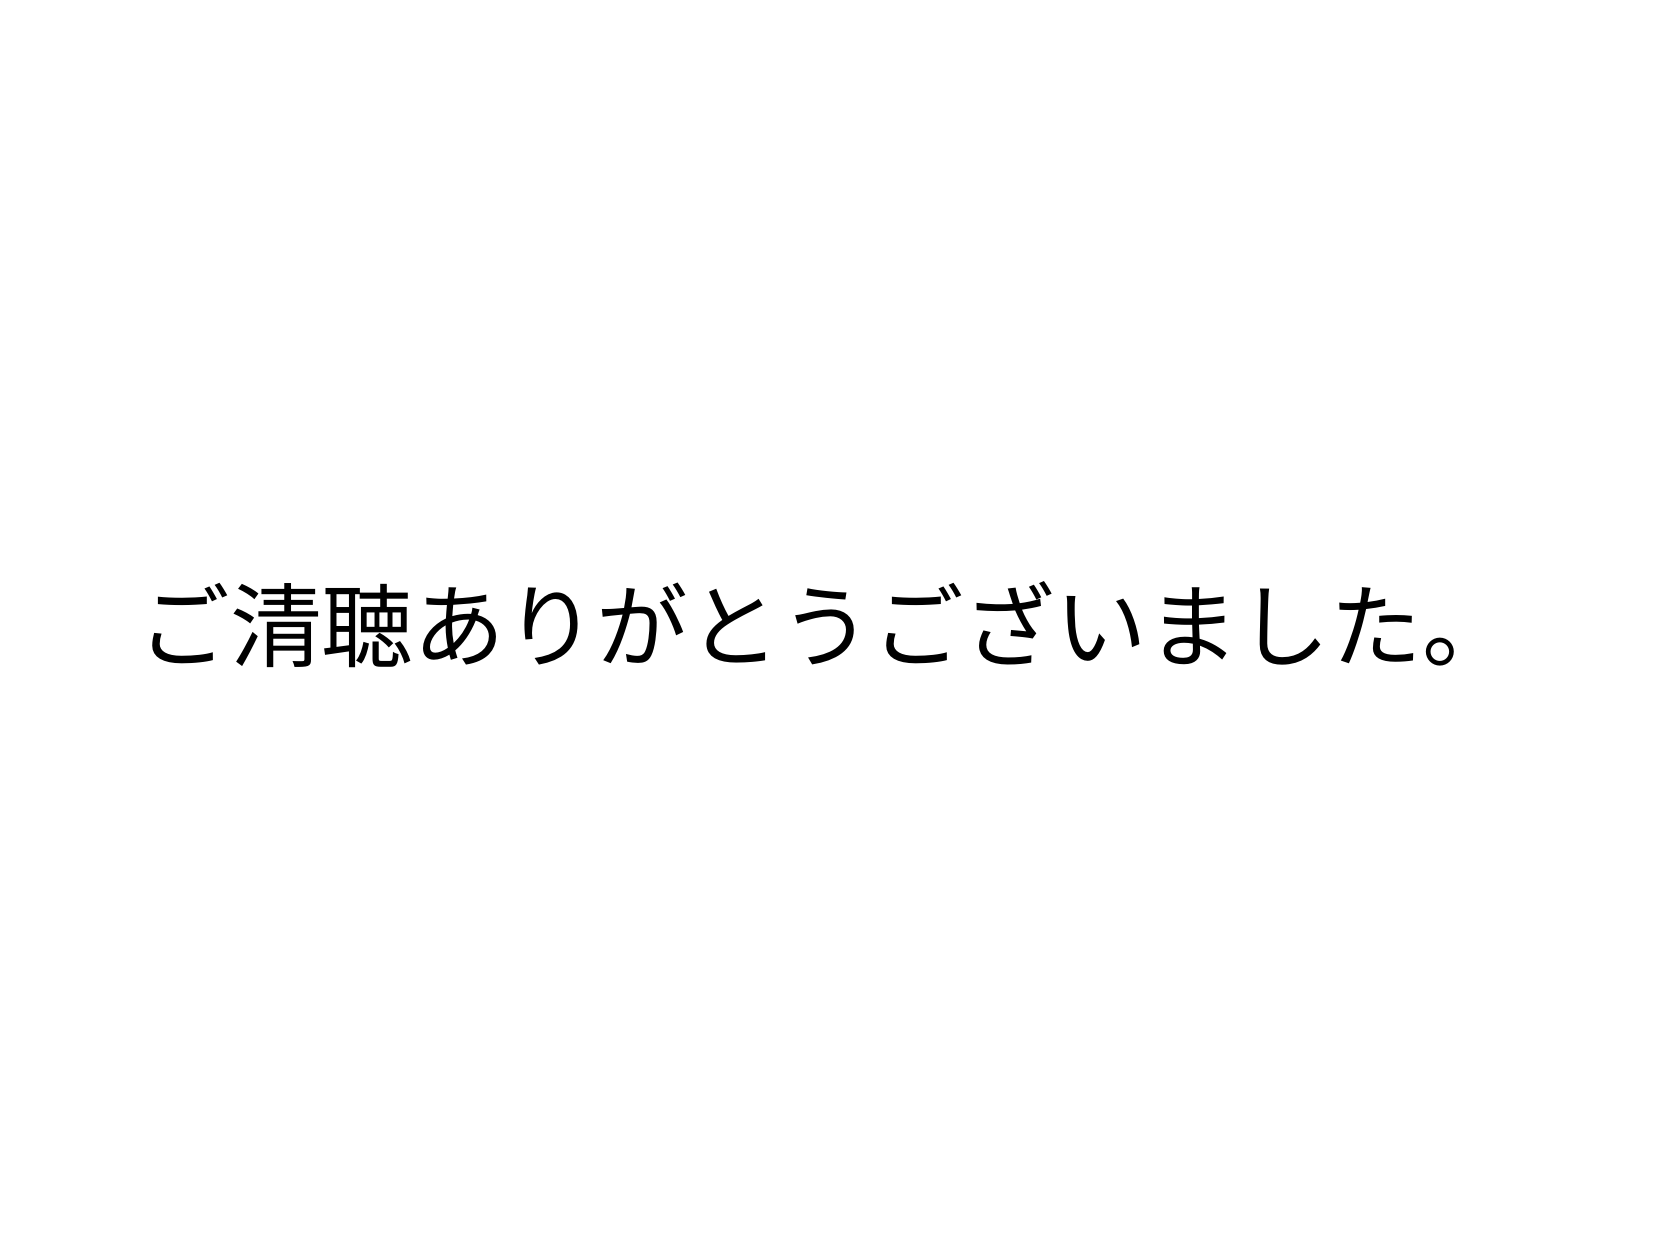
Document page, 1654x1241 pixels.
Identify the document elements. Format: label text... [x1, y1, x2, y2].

subtitle ご清聴ありがとうございました。 [82, 97, 1571, 1143]
